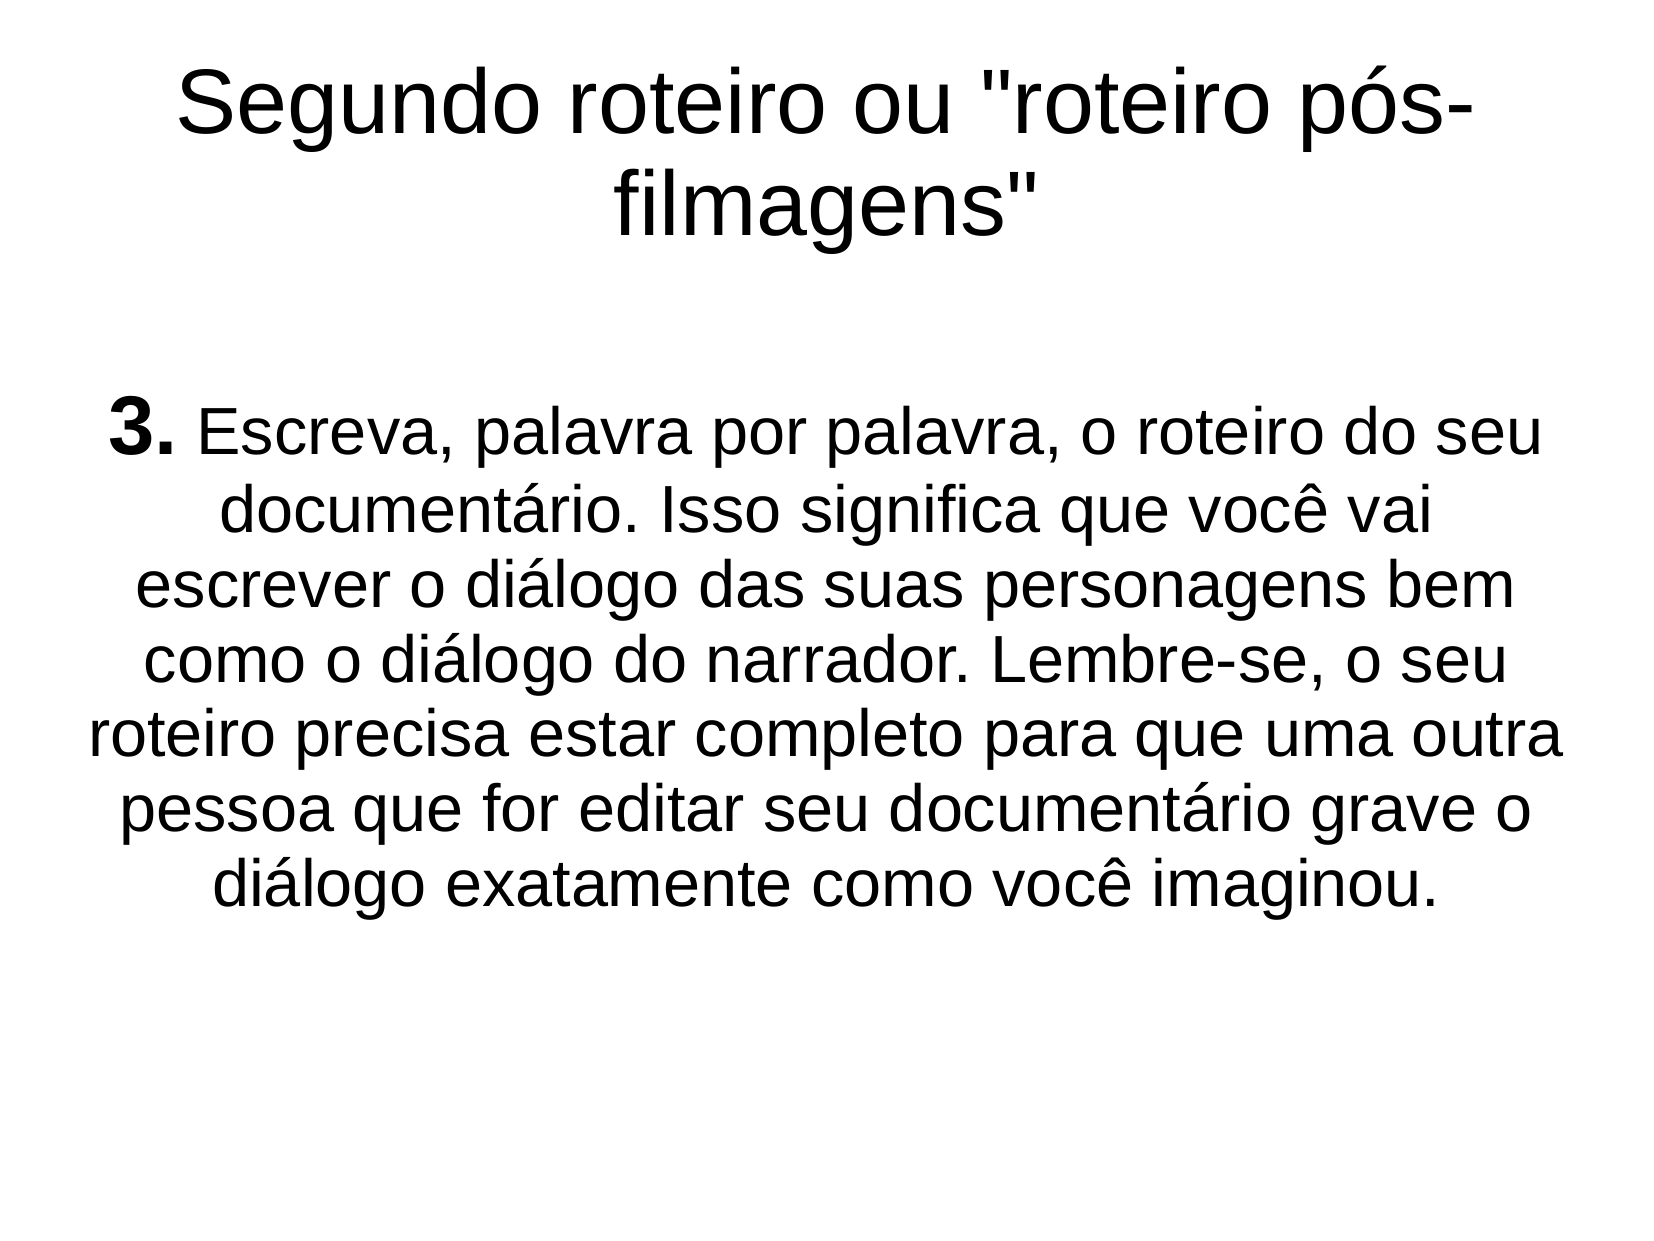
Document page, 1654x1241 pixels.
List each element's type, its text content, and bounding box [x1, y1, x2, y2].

subtitle 3. Escreva, palavra por palavra, o roteiro do seu documentário. Isso significa que você vai escrever o diálogo das suas personagens bem como o diálogo do narrador. Lembre-se, o seu roteiro precisa estar completo para que uma outra pessoa que for editar seu documentário grave o diálogo exatamente como você imaginou. [82, 290, 1571, 1010]
title Segundo roteiro ou "roteiro pós-filmagens" [82, 49, 1571, 257]
